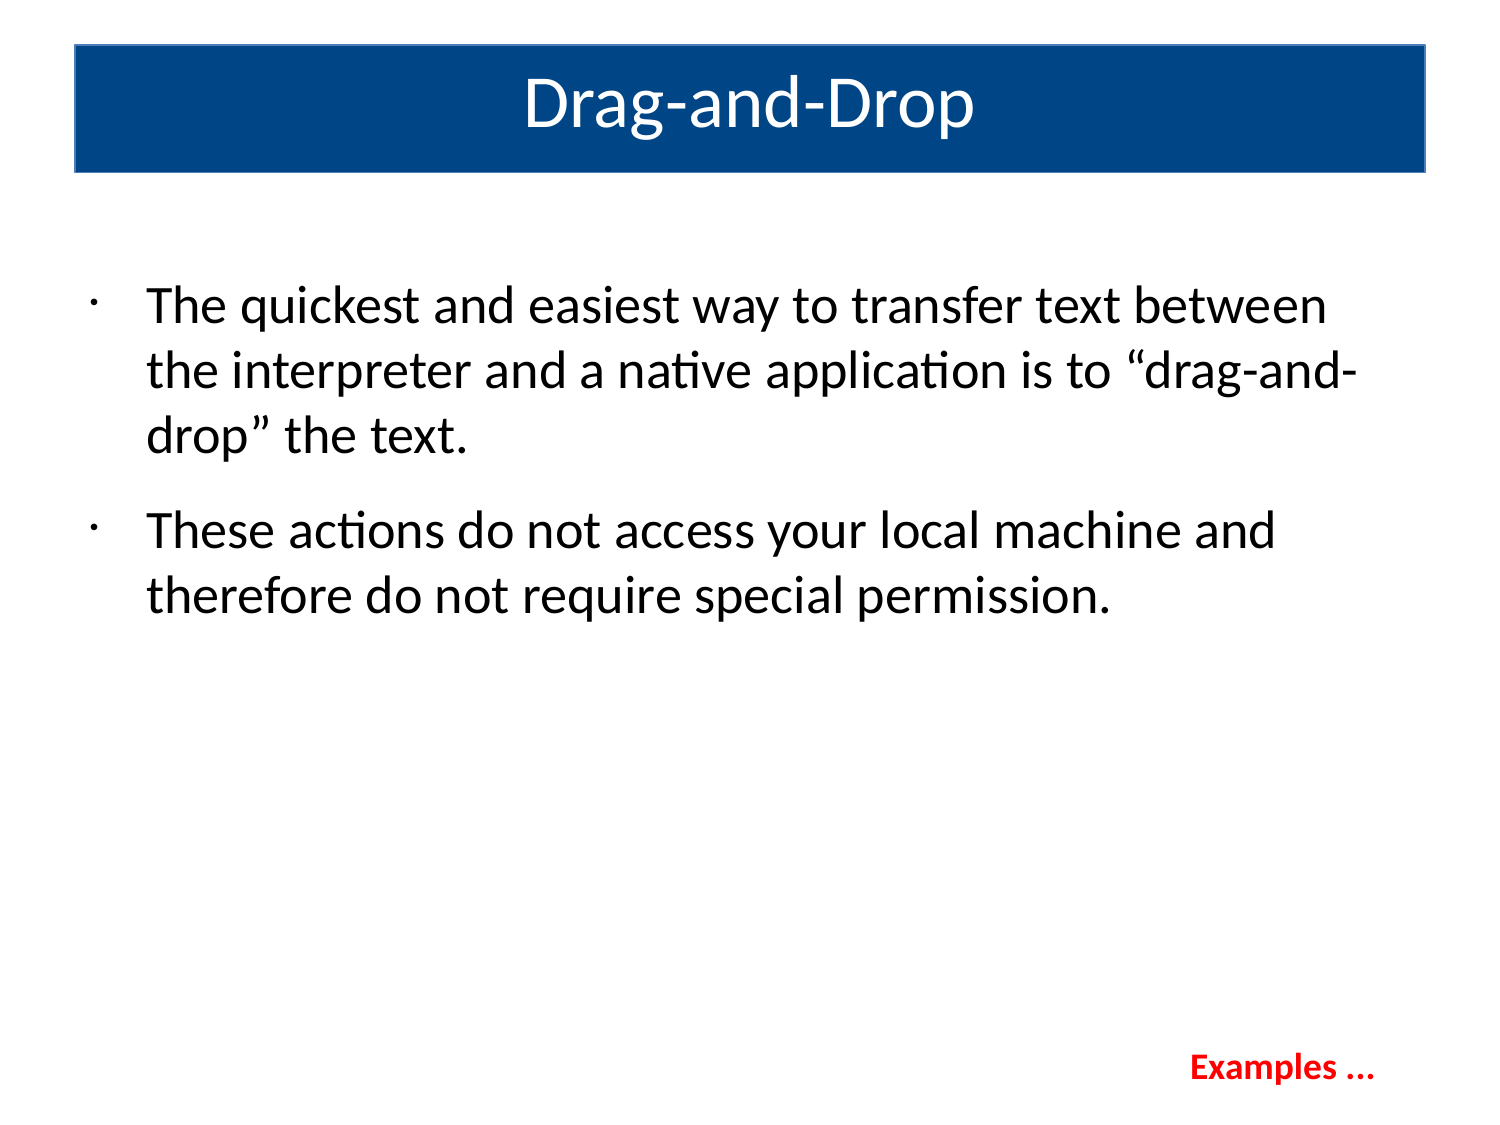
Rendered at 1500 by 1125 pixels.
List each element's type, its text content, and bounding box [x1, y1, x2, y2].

title Drag-and-Drop [75, 45, 1425, 173]
list The quickest and easiest way to transfer text between the interpreter and a native application is to “drag-and-drop” the text. These actions do not access your local machine and therefore do not require special permission. [75, 262, 1425, 1005]
text_box Examples ... [1175, 1034, 1412, 1095]
